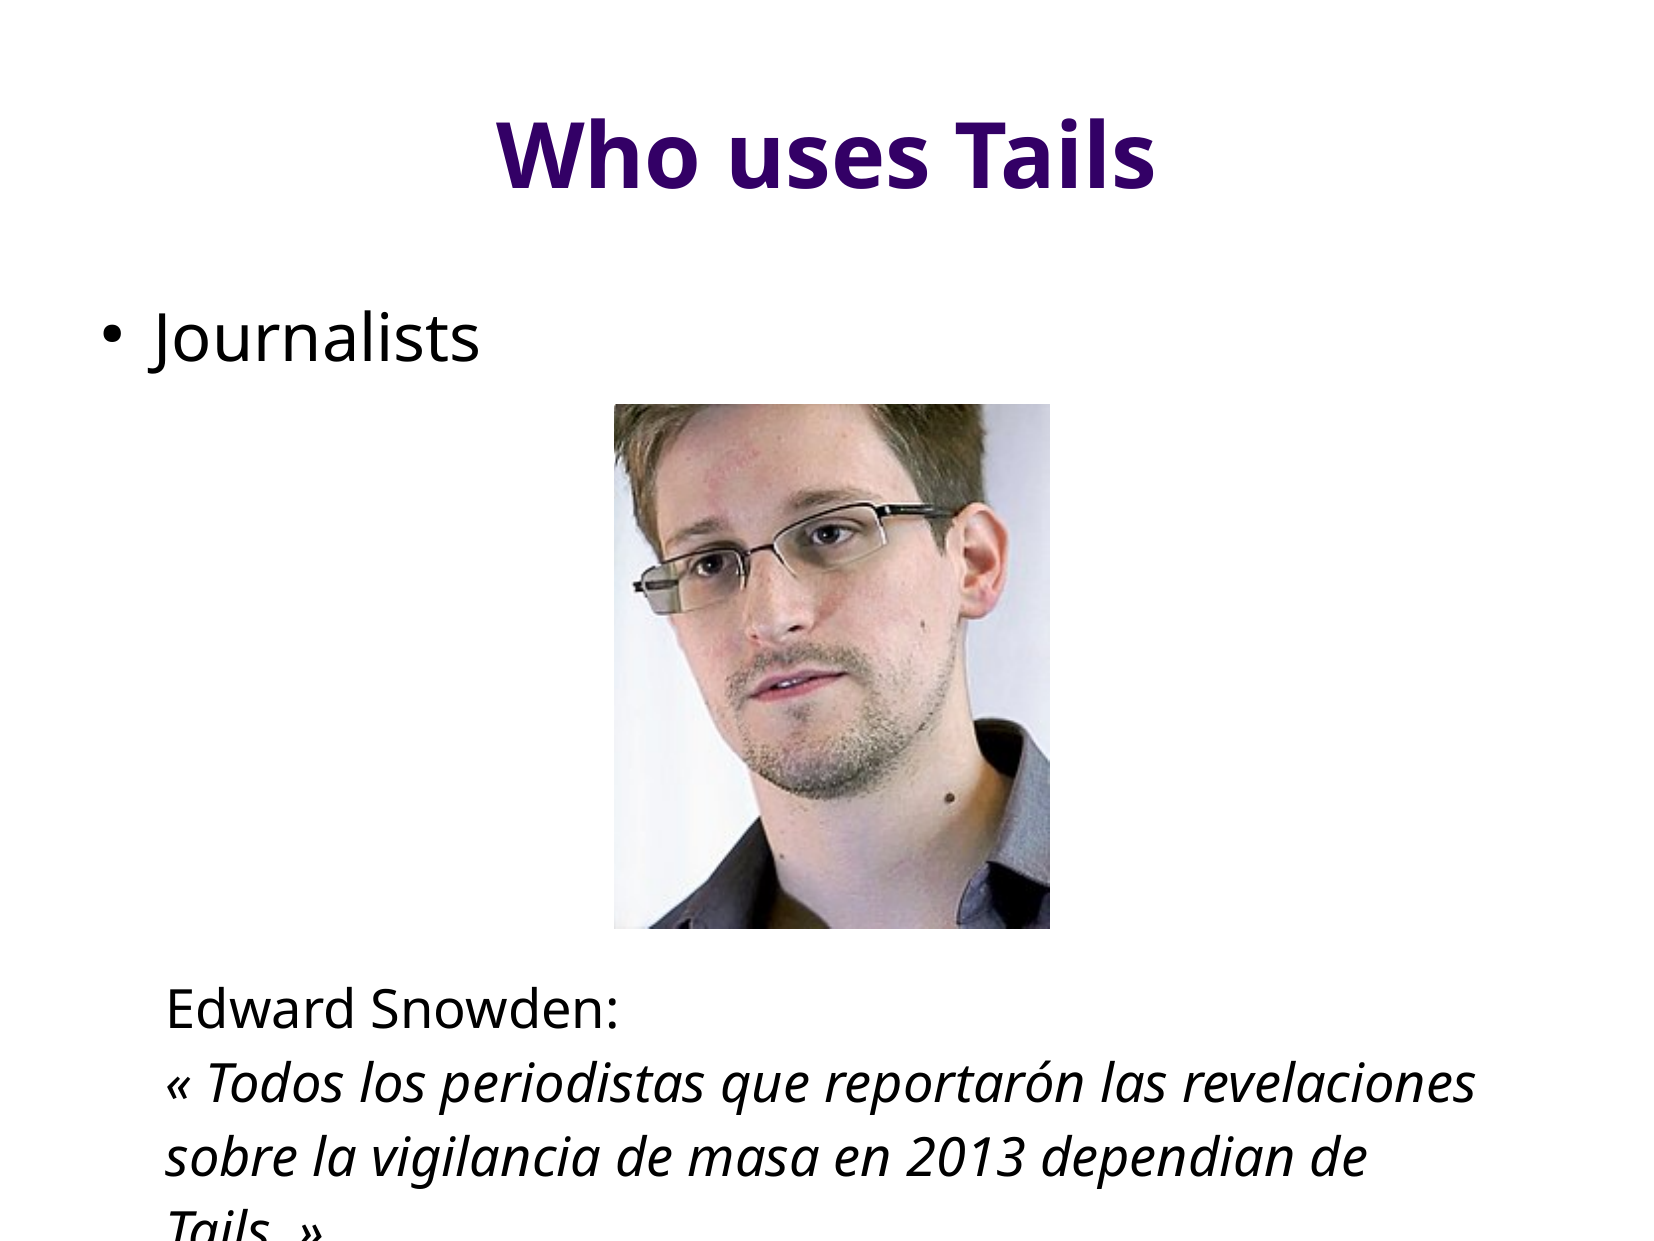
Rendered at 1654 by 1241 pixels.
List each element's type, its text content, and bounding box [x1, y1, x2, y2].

title Who uses Tails [82, 49, 1571, 257]
text_box Edward Snowden: « Todos los periodistas que reportarón las revelaciones sobre la vigilancia de masa en 2013 dependian de Tails. » [150, 963, 1503, 1183]
picture [614, 404, 1050, 929]
list Journalists [82, 290, 1571, 1010]
